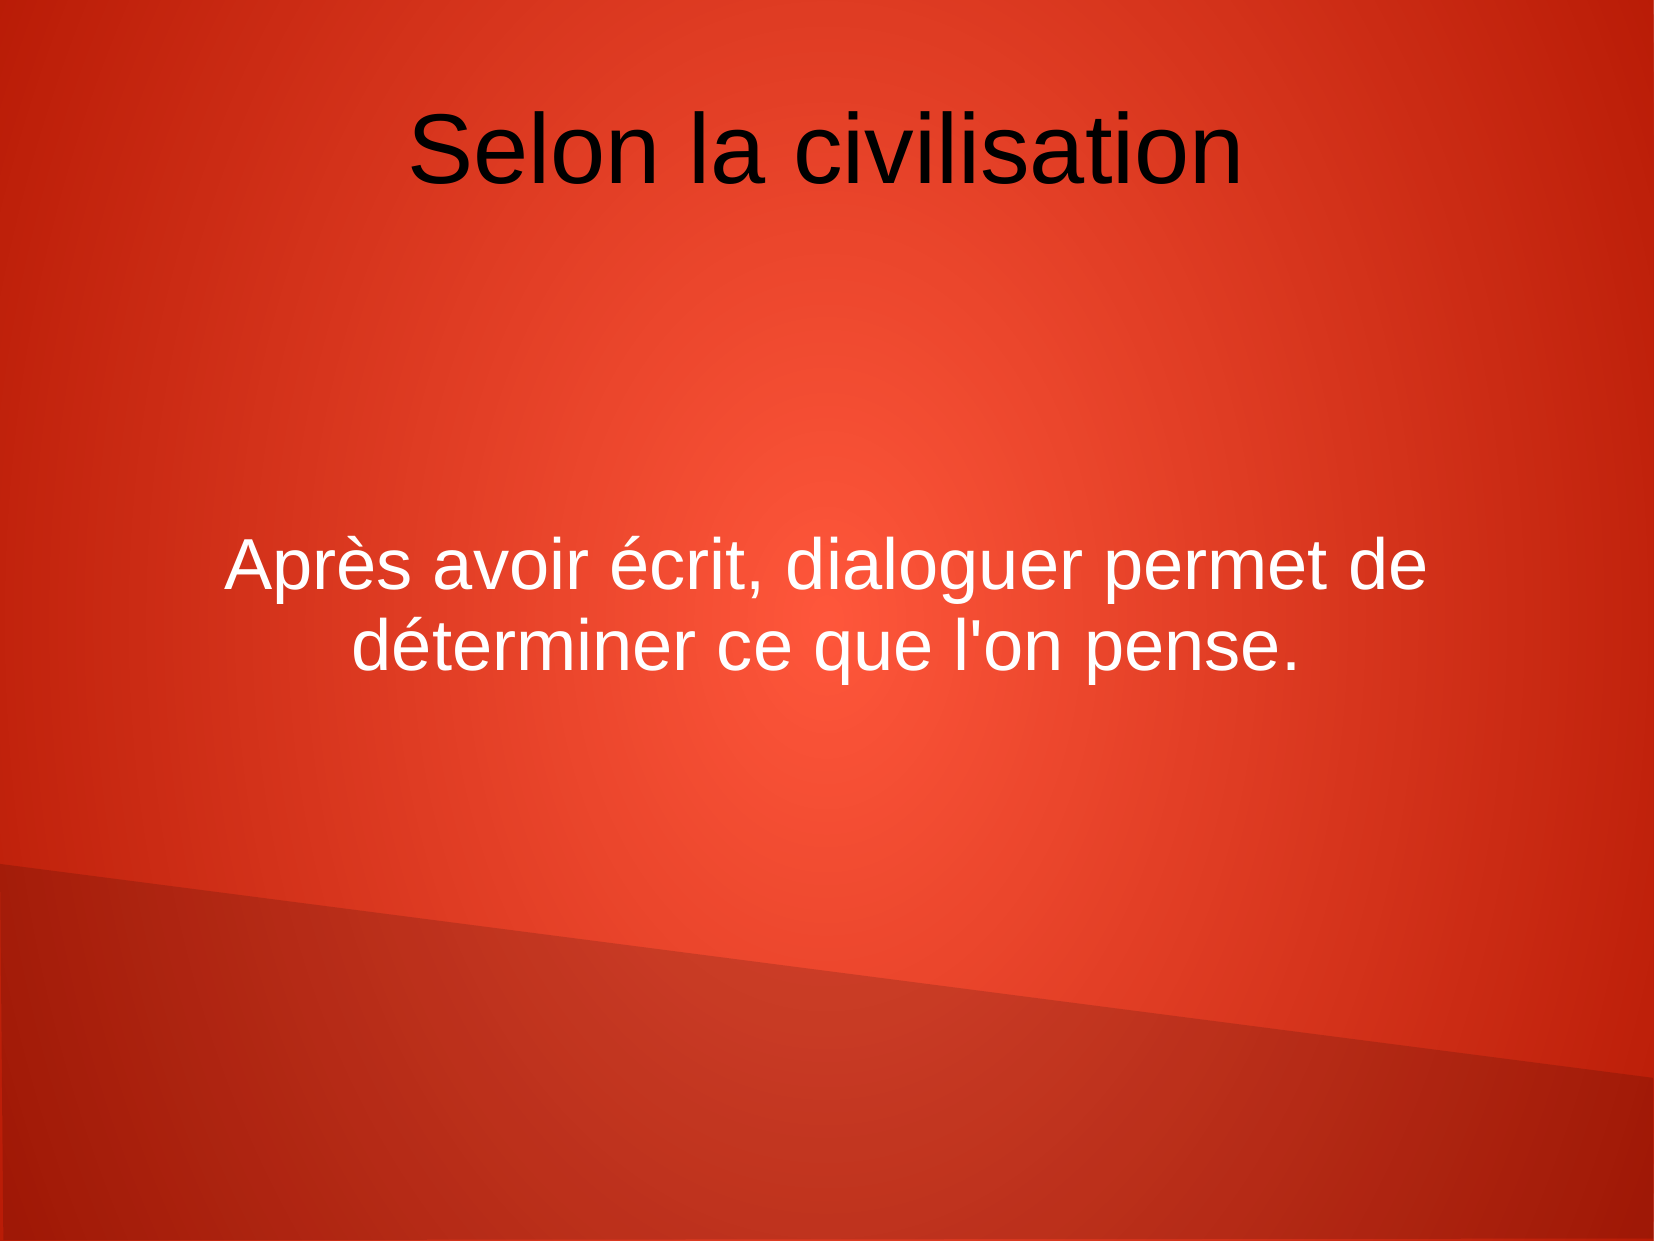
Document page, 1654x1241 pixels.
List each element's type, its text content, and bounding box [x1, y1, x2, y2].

list Après avoir écrit, dialoguer permet de déterminer ce que l'on pense. [82, 299, 1571, 1019]
title Selon la civilisation [82, 47, 1571, 252]
